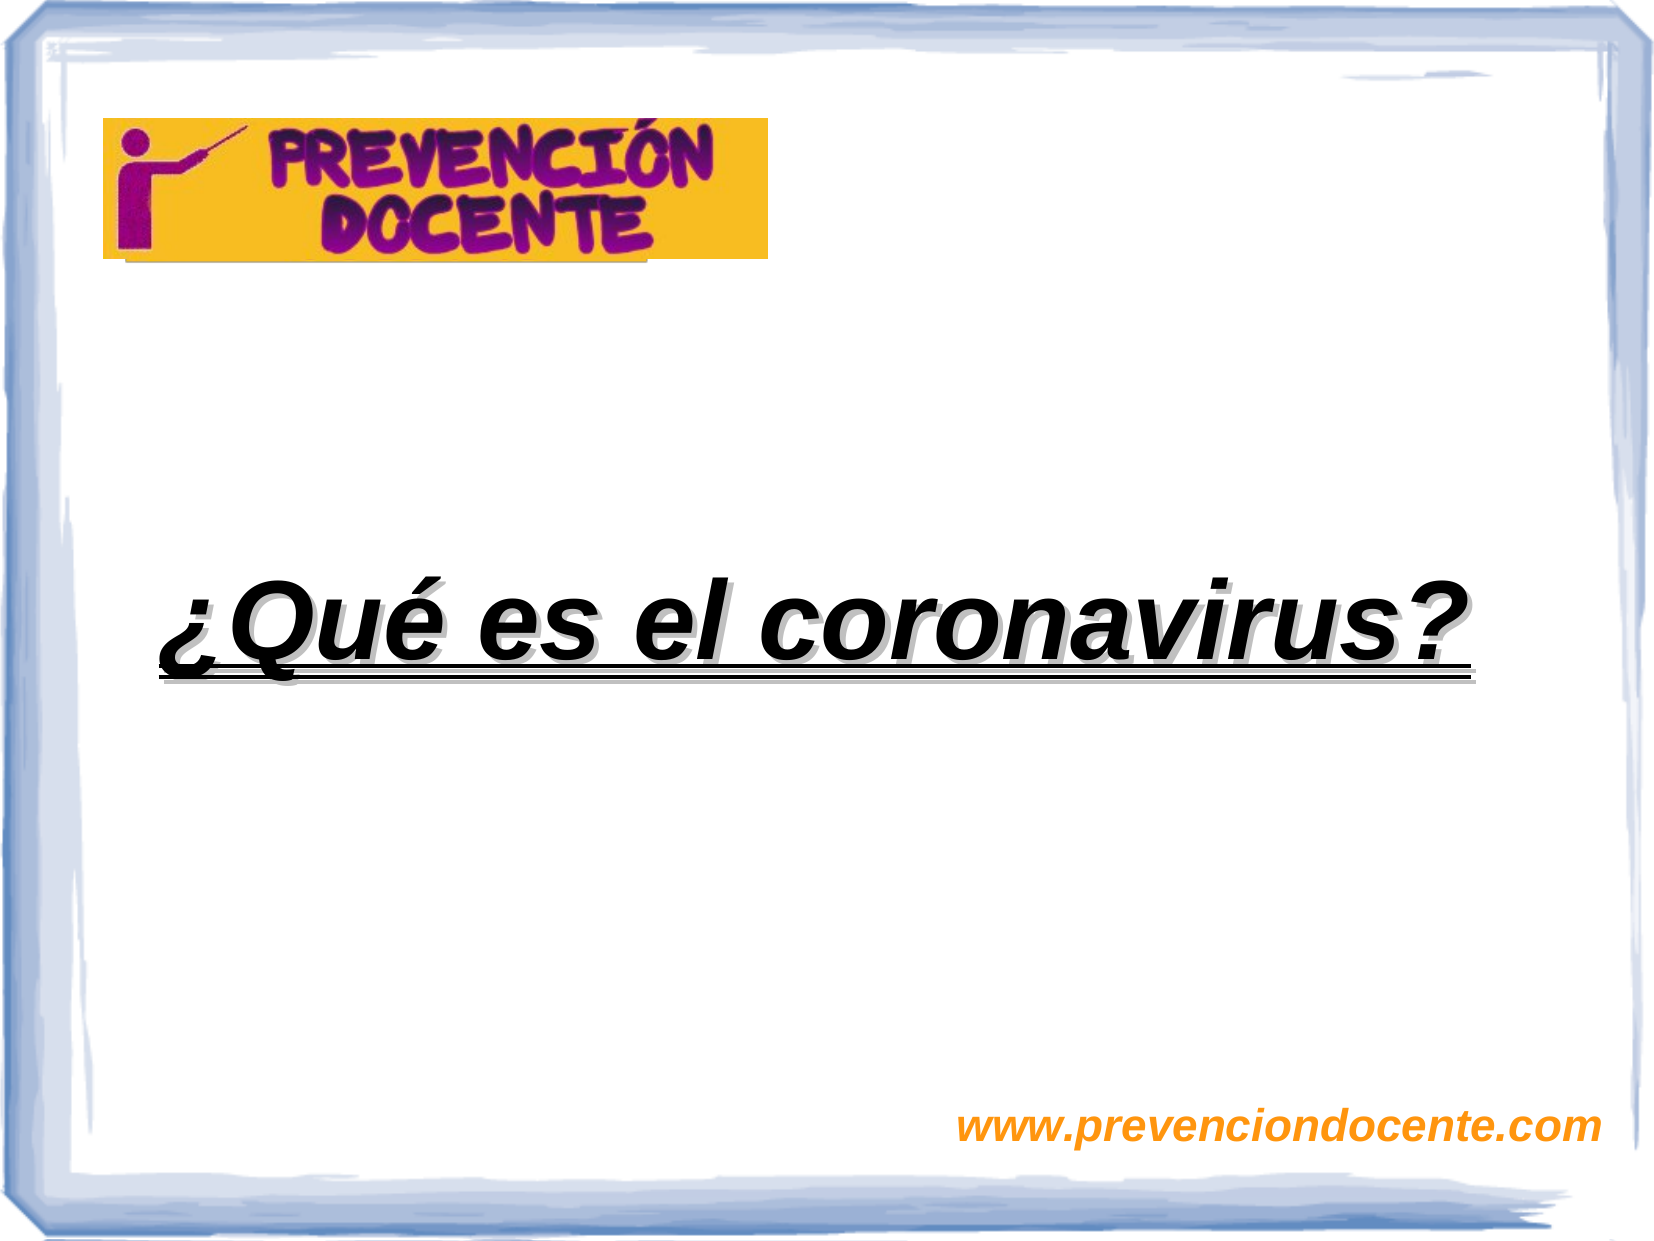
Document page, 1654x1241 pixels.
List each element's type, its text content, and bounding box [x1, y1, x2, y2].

text_box www.prevenciondocente.com [885, 1099, 1604, 1152]
picture [0, 0, 1654, 1241]
subtitle ¿Qué es el coronavirus? [88, 324, 1542, 916]
